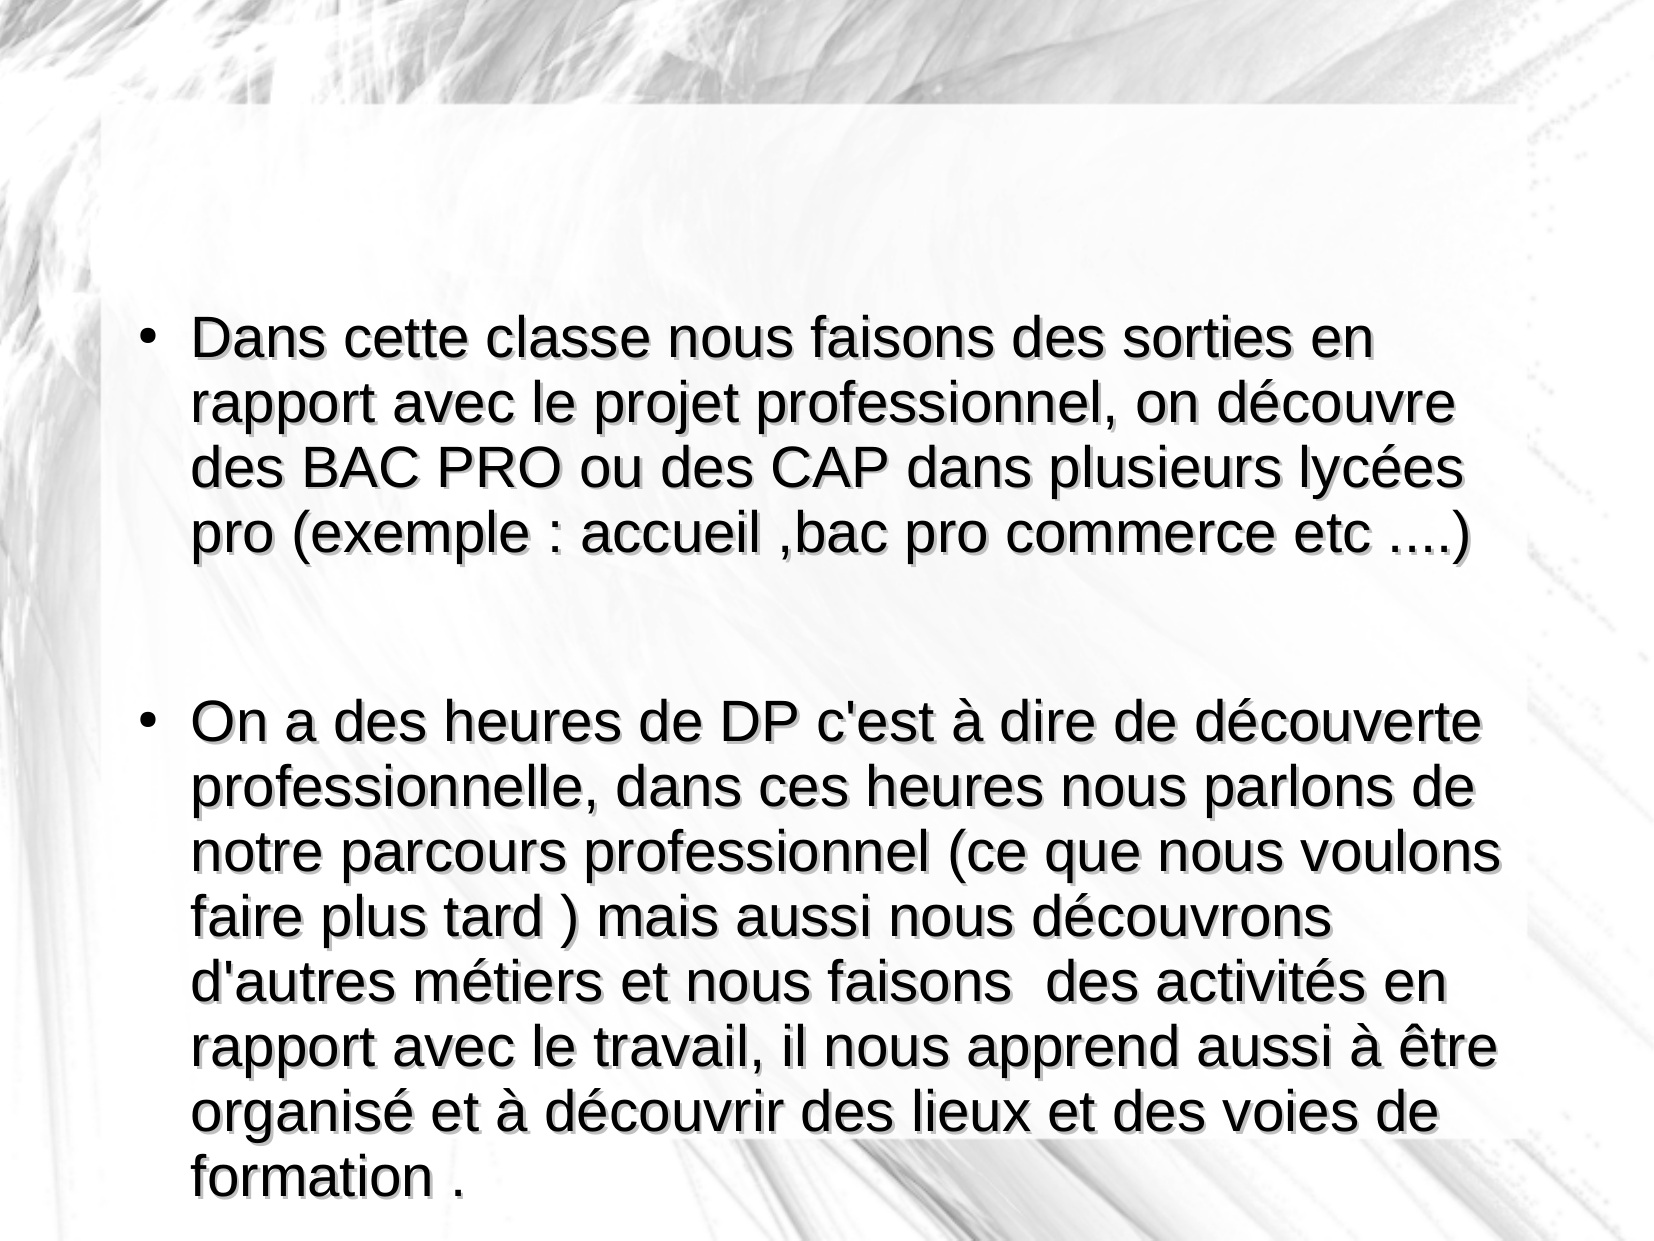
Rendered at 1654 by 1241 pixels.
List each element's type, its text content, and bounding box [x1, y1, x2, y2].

list Dans cette classe nous faisons des sorties en rapport avec le projet professionnel, on découvre des BAC PRO ou des CAP dans plusieurs lycées pro (exemple : accueil ,bac pro commerce etc ....) On a des heures de DP c'est à dire de découverte professionnelle, dans ces heures nous parlons de notre parcours professionnel (ce que nous voulons faire plus tard ) mais aussi nous découvrons d'autres métiers et nous faisons des activités en rapport avec le travail, il nous apprend aussi à être organisé et à découvrir des lieux et des voies de formation . [120, 210, 1547, 1241]
picture [0, 0, 1654, 1241]
